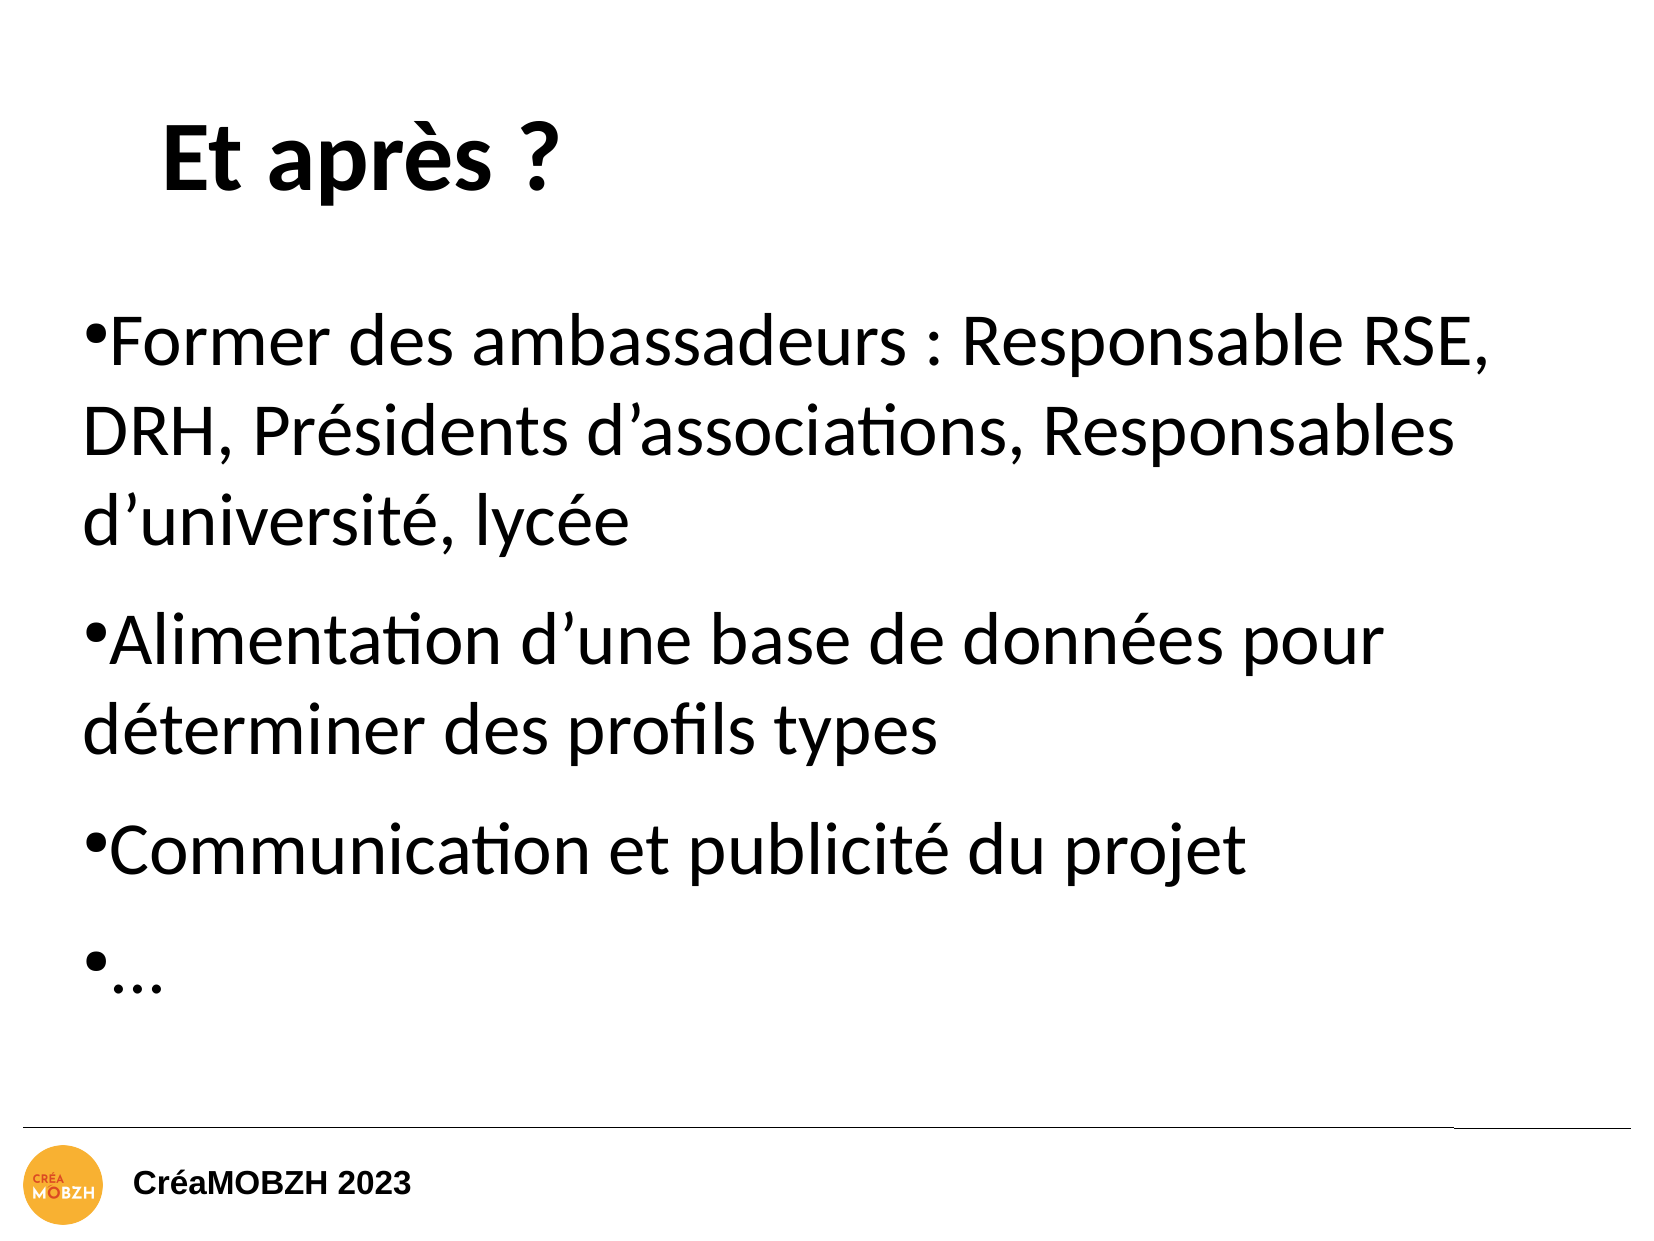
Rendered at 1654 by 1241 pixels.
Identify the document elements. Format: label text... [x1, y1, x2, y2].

title Et après ? [11, 47, 1347, 255]
list Former des ambassadeurs : Responsable RSE, DRH, Présidents d’associations, Responsables d’université, lycée Alimentation d’une base de données pour déterminer des profils types Communication et publicité du projet ... [82, 290, 1571, 1028]
text_box CréaMOBZH 2023 [118, 1157, 1040, 1210]
picture [23, 1145, 103, 1225]
